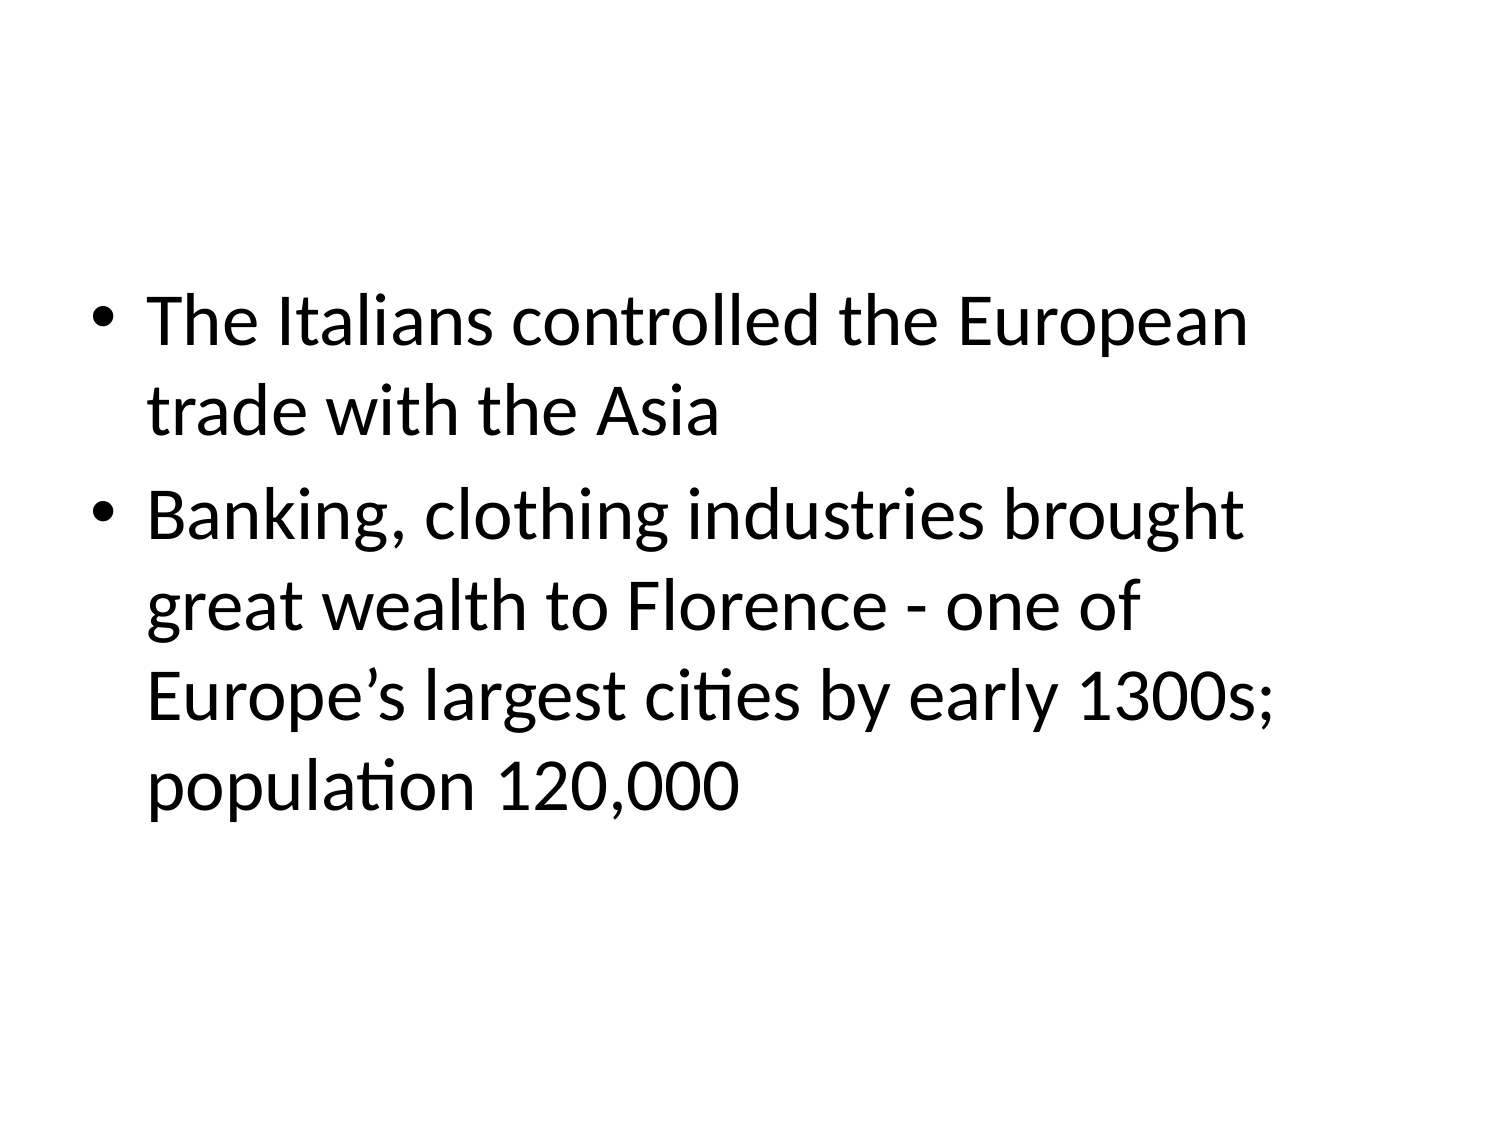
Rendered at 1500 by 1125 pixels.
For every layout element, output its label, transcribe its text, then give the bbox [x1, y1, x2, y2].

list The Italians controlled the European trade with the Asia Banking, clothing industries brought great wealth to Florence - one of Europe’s largest cities by early 1300s; population 120,000 [75, 262, 1425, 1005]
